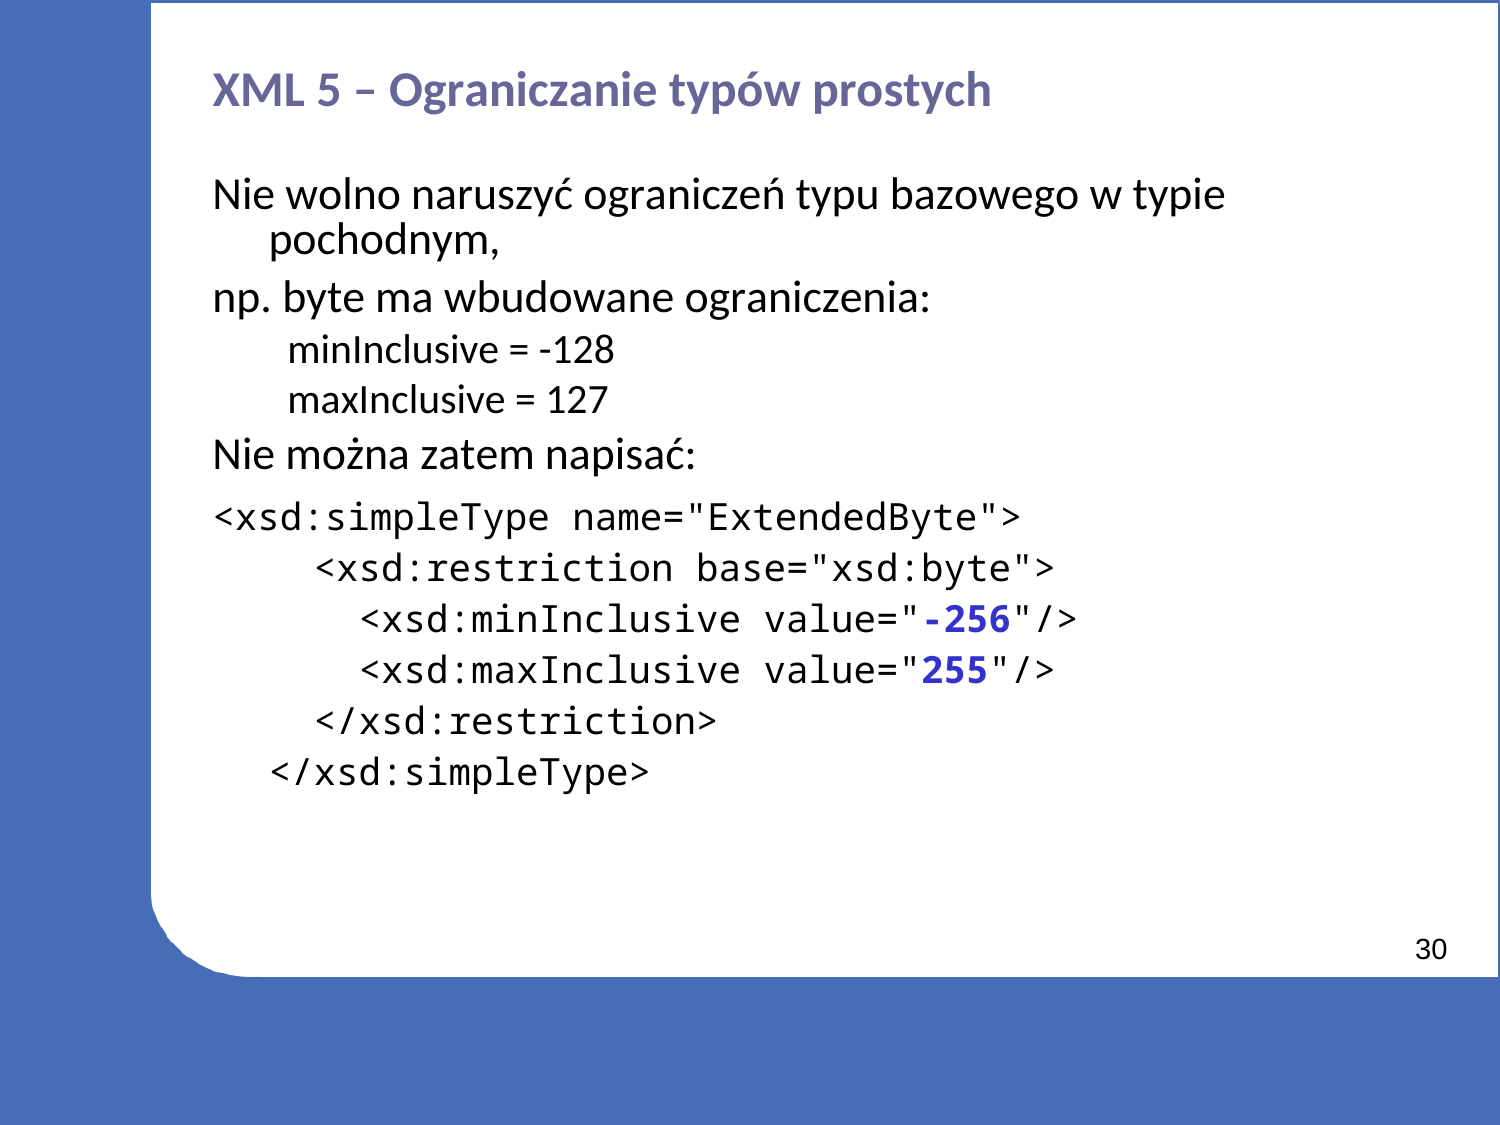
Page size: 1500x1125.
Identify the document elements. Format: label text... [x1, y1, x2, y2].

list Nie wolno naruszyć ograniczeń typu bazowego w typie pochodnym, np. byte ma wbudowane ograniczenia: minInclusive = -128 maxInclusive = 127 Nie można zatem napisać: <xsd:simpleType name="ExtendedByte"> <xsd:restriction base="xsd:byte"> <xsd:minInclusive value="-256"/> <xsd:maxInclusive value="255"/> </xsd:restriction> </xsd:simpleType> [212, 174, 1448, 911]
title XML 5 – Ograniczanie typów prostych [212, 24, 1447, 164]
picture [0, 0, 1500, 1125]
